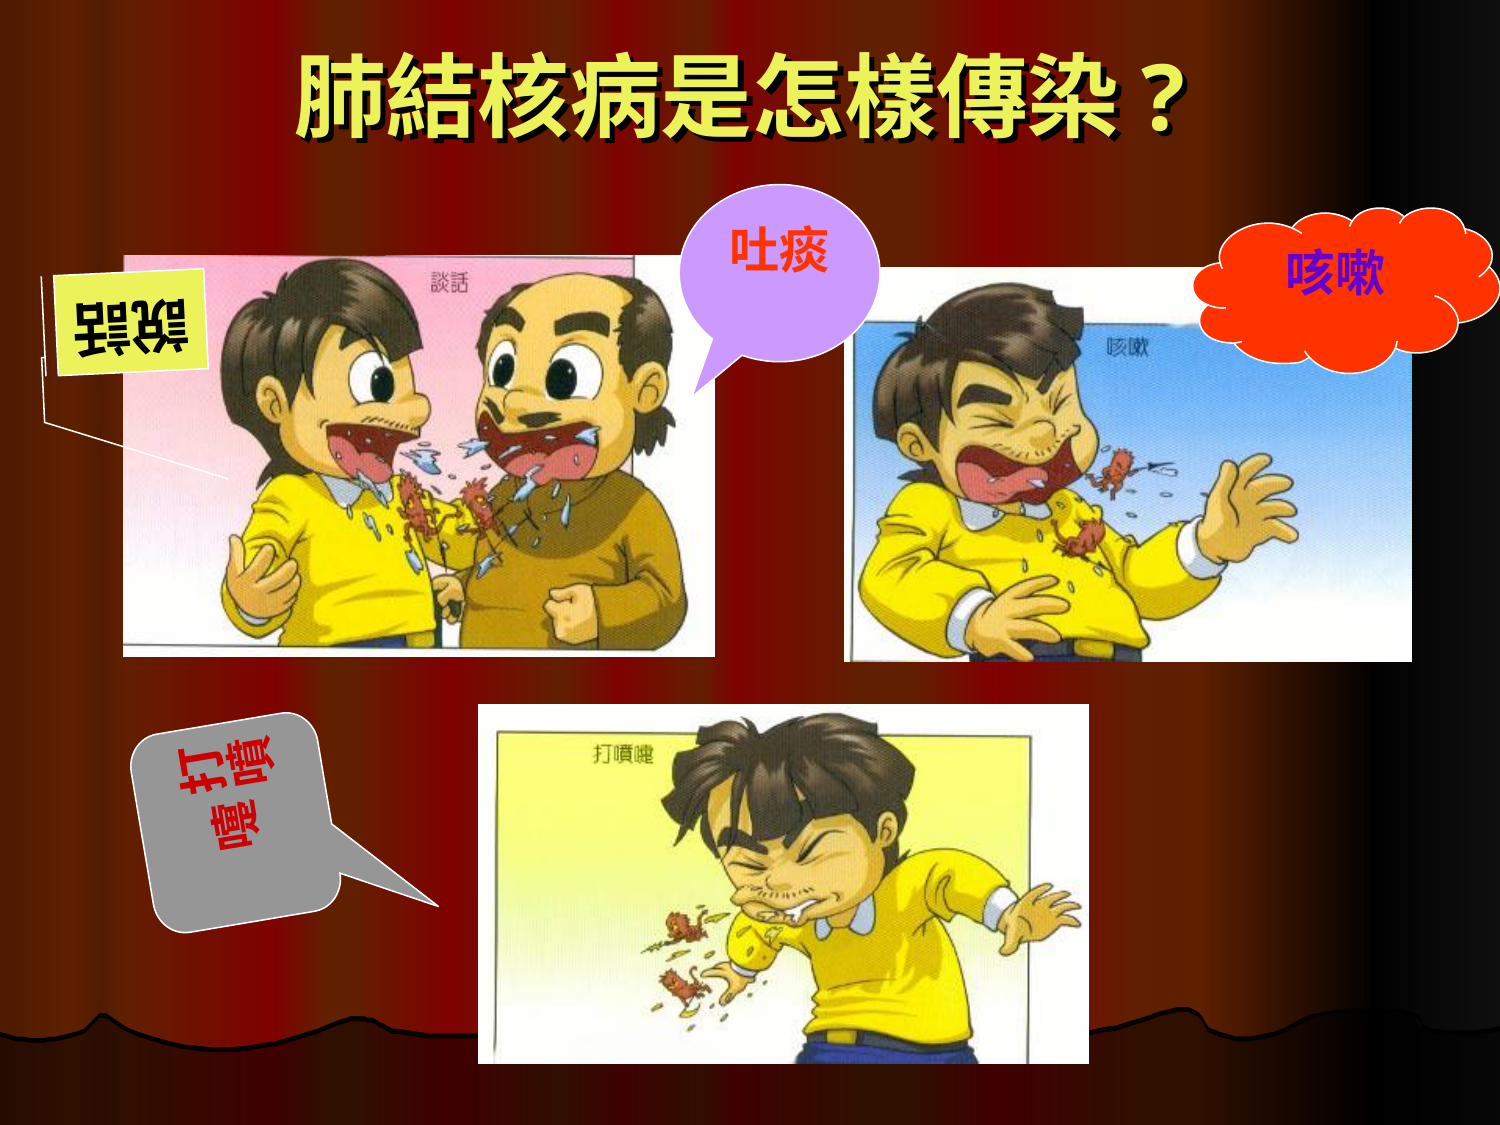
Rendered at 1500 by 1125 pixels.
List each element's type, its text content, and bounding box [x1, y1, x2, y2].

text_box 吐痰 [679, 184, 880, 398]
picture [123, 255, 715, 657]
title 肺結核病是怎樣傳染? [64, 0, 1415, 187]
picture [844, 267, 1412, 662]
text_box 咳嗽 [1192, 208, 1500, 374]
picture [478, 704, 1089, 1064]
text_box 說話 [53, 268, 209, 376]
chart [927, 662, 1299, 1013]
text_box 打噴嚏 [130, 712, 439, 933]
